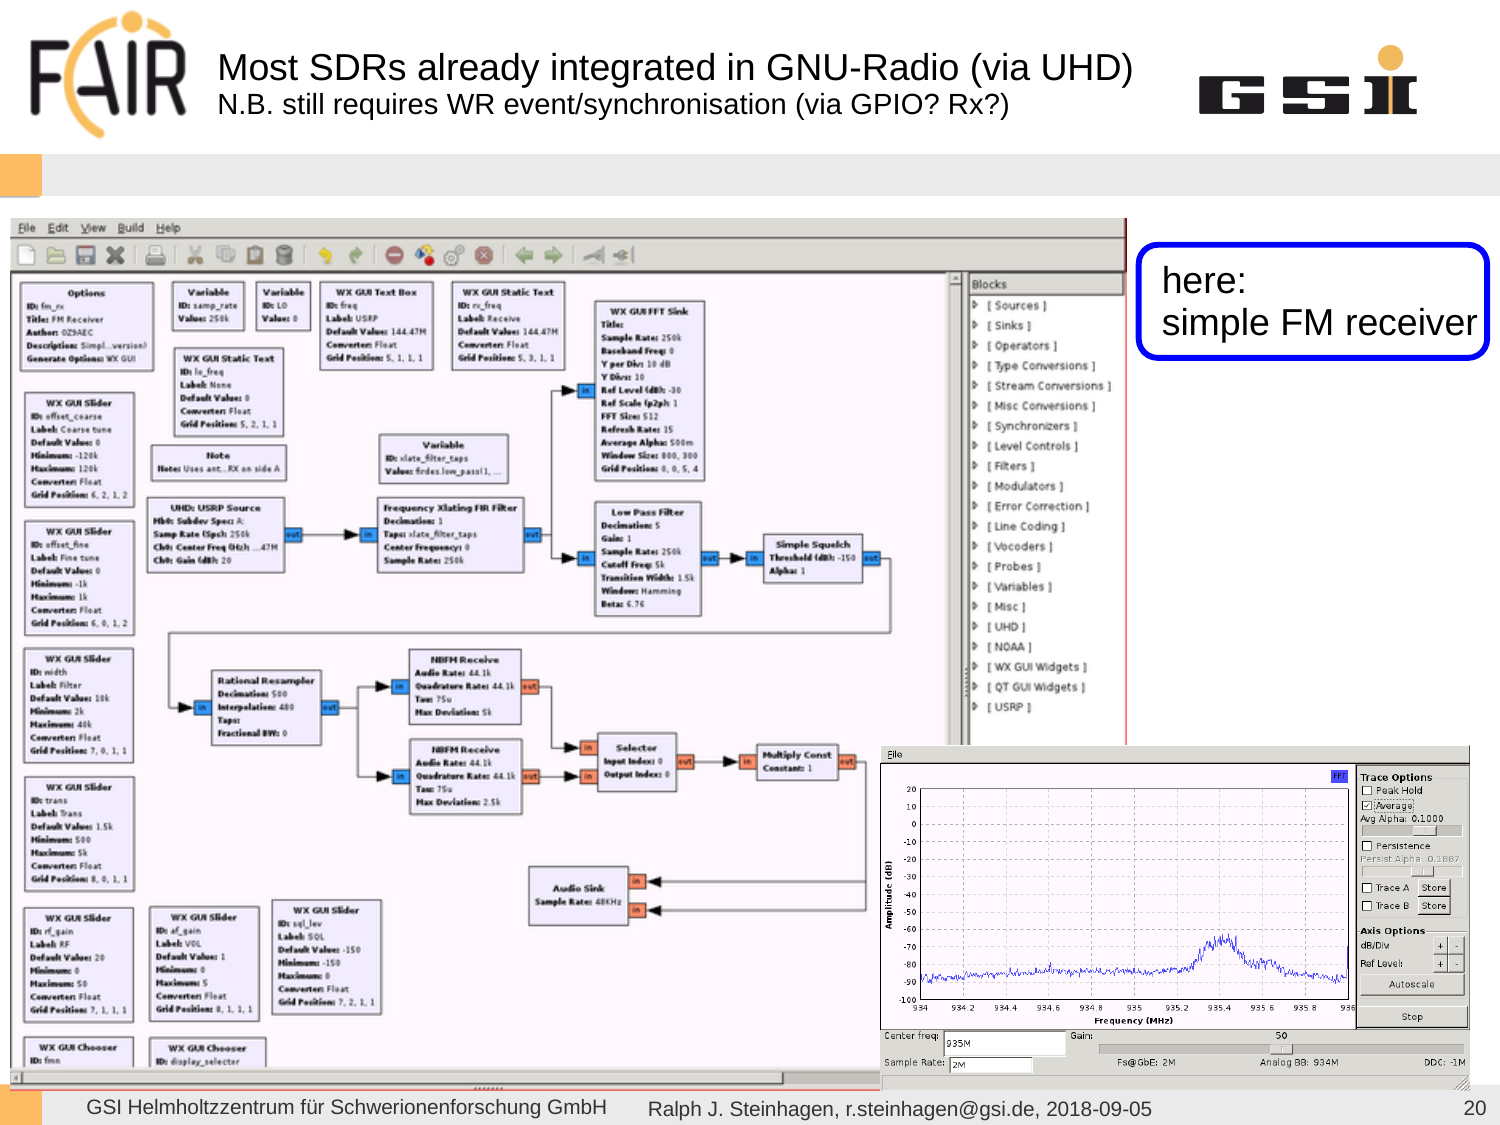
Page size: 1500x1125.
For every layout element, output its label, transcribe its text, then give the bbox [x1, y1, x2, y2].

text_box here: simple FM receiver [1138, 244, 1488, 358]
picture [1290, 42, 1419, 117]
title Most SDRs already integrated in GNU-Radio (via UHD) N.B. still requires WR event/synchronisation (via GPIO? Rx?) [217, 6, 1290, 161]
picture [10, 218, 1470, 1091]
picture [30, 9, 187, 141]
